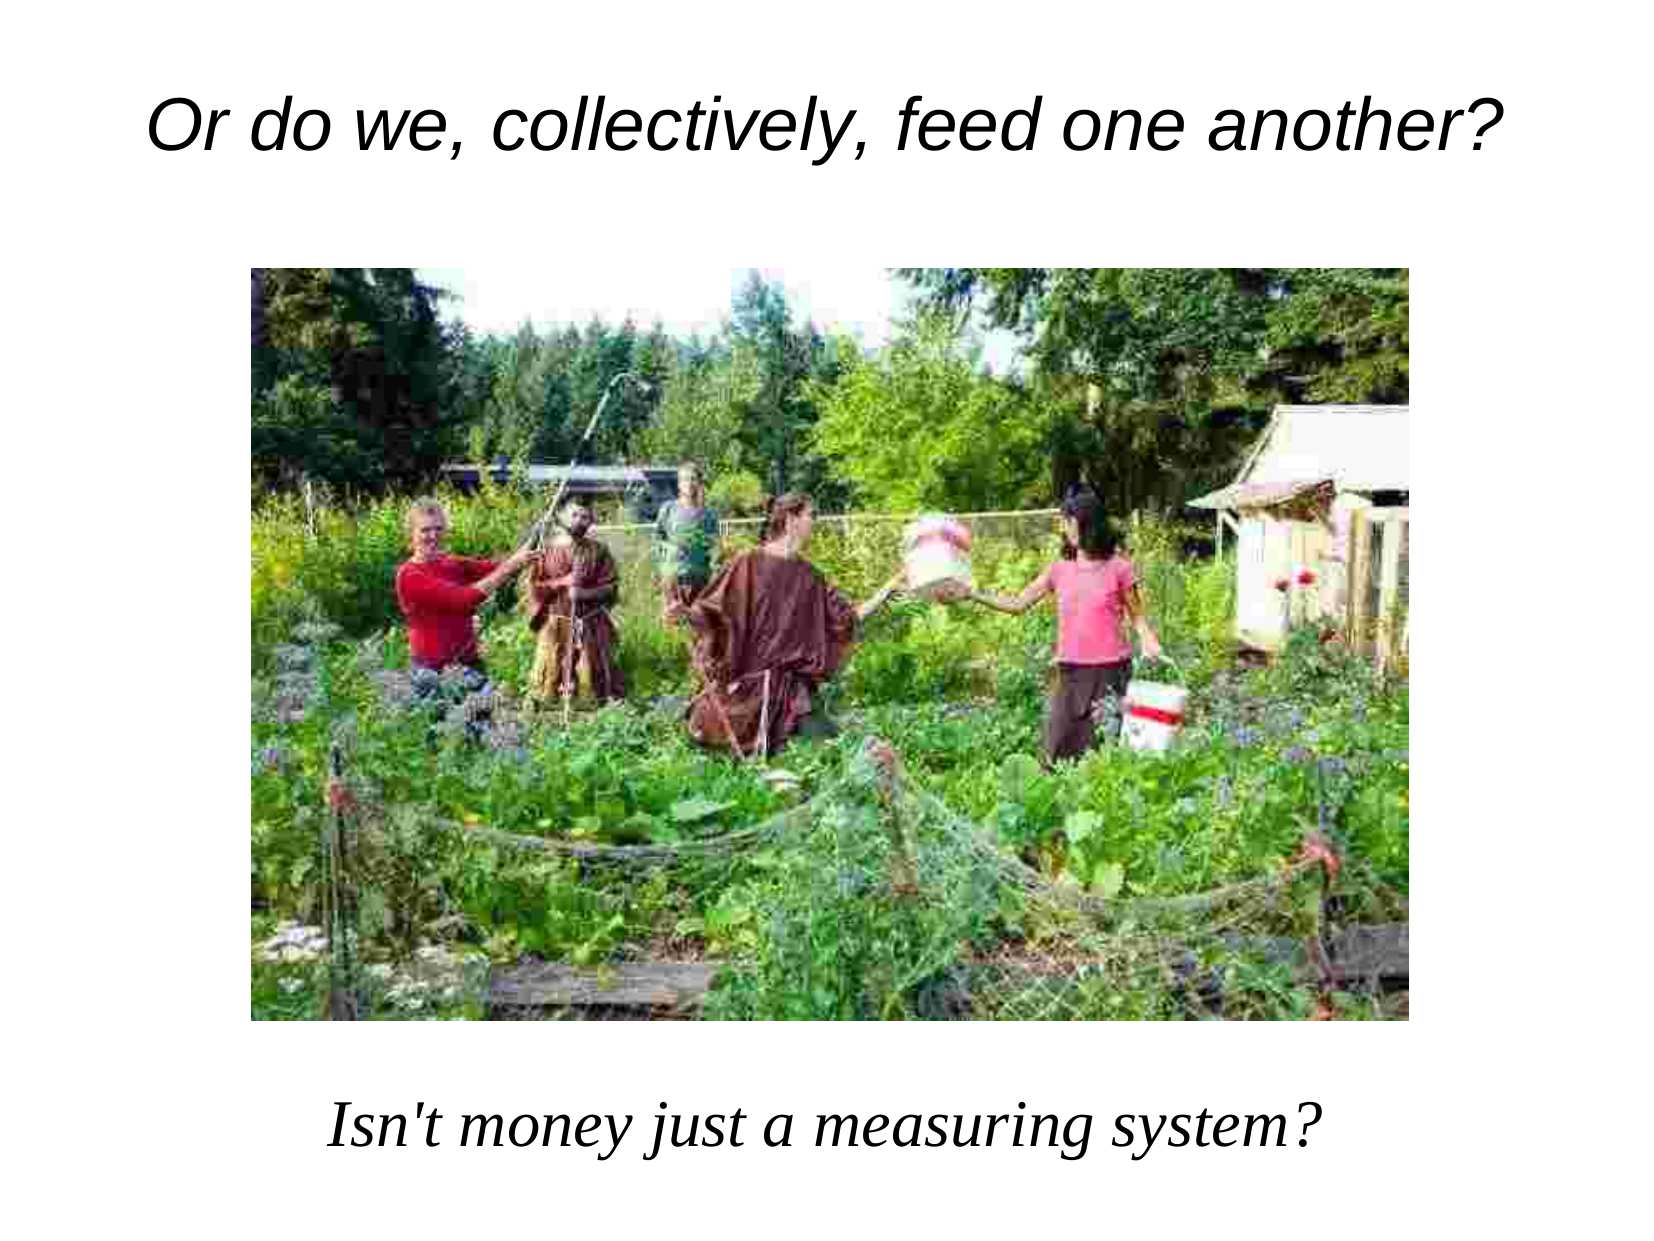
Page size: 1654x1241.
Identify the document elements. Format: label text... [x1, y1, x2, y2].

text_box Isn't money just a measuring system? [0, 1085, 1653, 1170]
picture [251, 268, 1409, 1021]
text_box Or do we, collectively, feed one another? [21, 88, 1630, 173]
